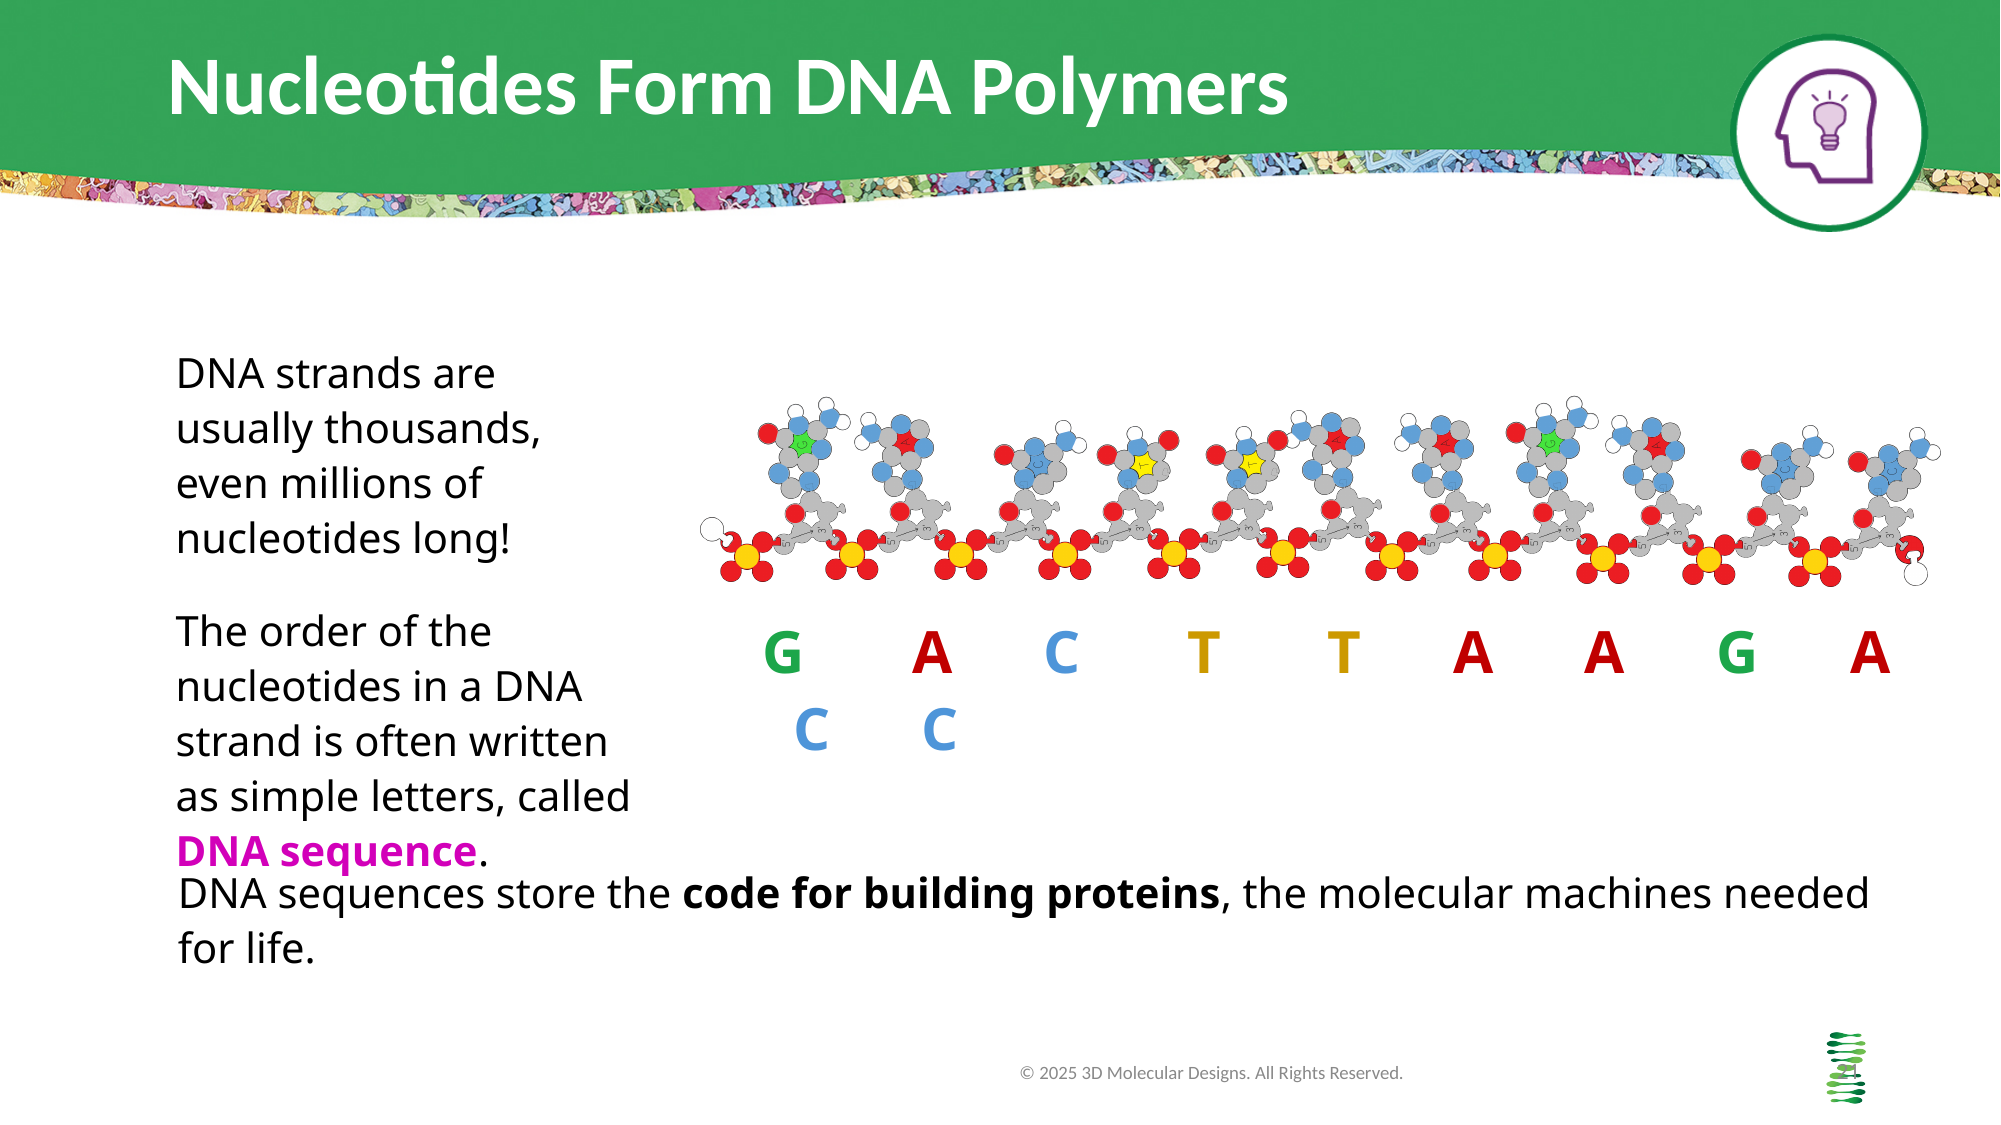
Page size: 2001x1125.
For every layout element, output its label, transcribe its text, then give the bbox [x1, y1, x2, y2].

text_box DNA strands are usually thousands, even millions of nucleotides long! The order of the nucleotides in a DNA strand is often written as simple letters, called DNA sequence. [160, 334, 655, 705]
text_box DNA sequences store the code for building proteins, the molecular machines needed for life. [162, 854, 1929, 921]
text_box Nucleotides Form DNA Polymers [152, 0, 1733, 164]
text_box G A C T T A A G A C C [747, 600, 1966, 723]
slide_number 21 [1821, 1042, 1929, 1103]
picture [695, 386, 1951, 587]
